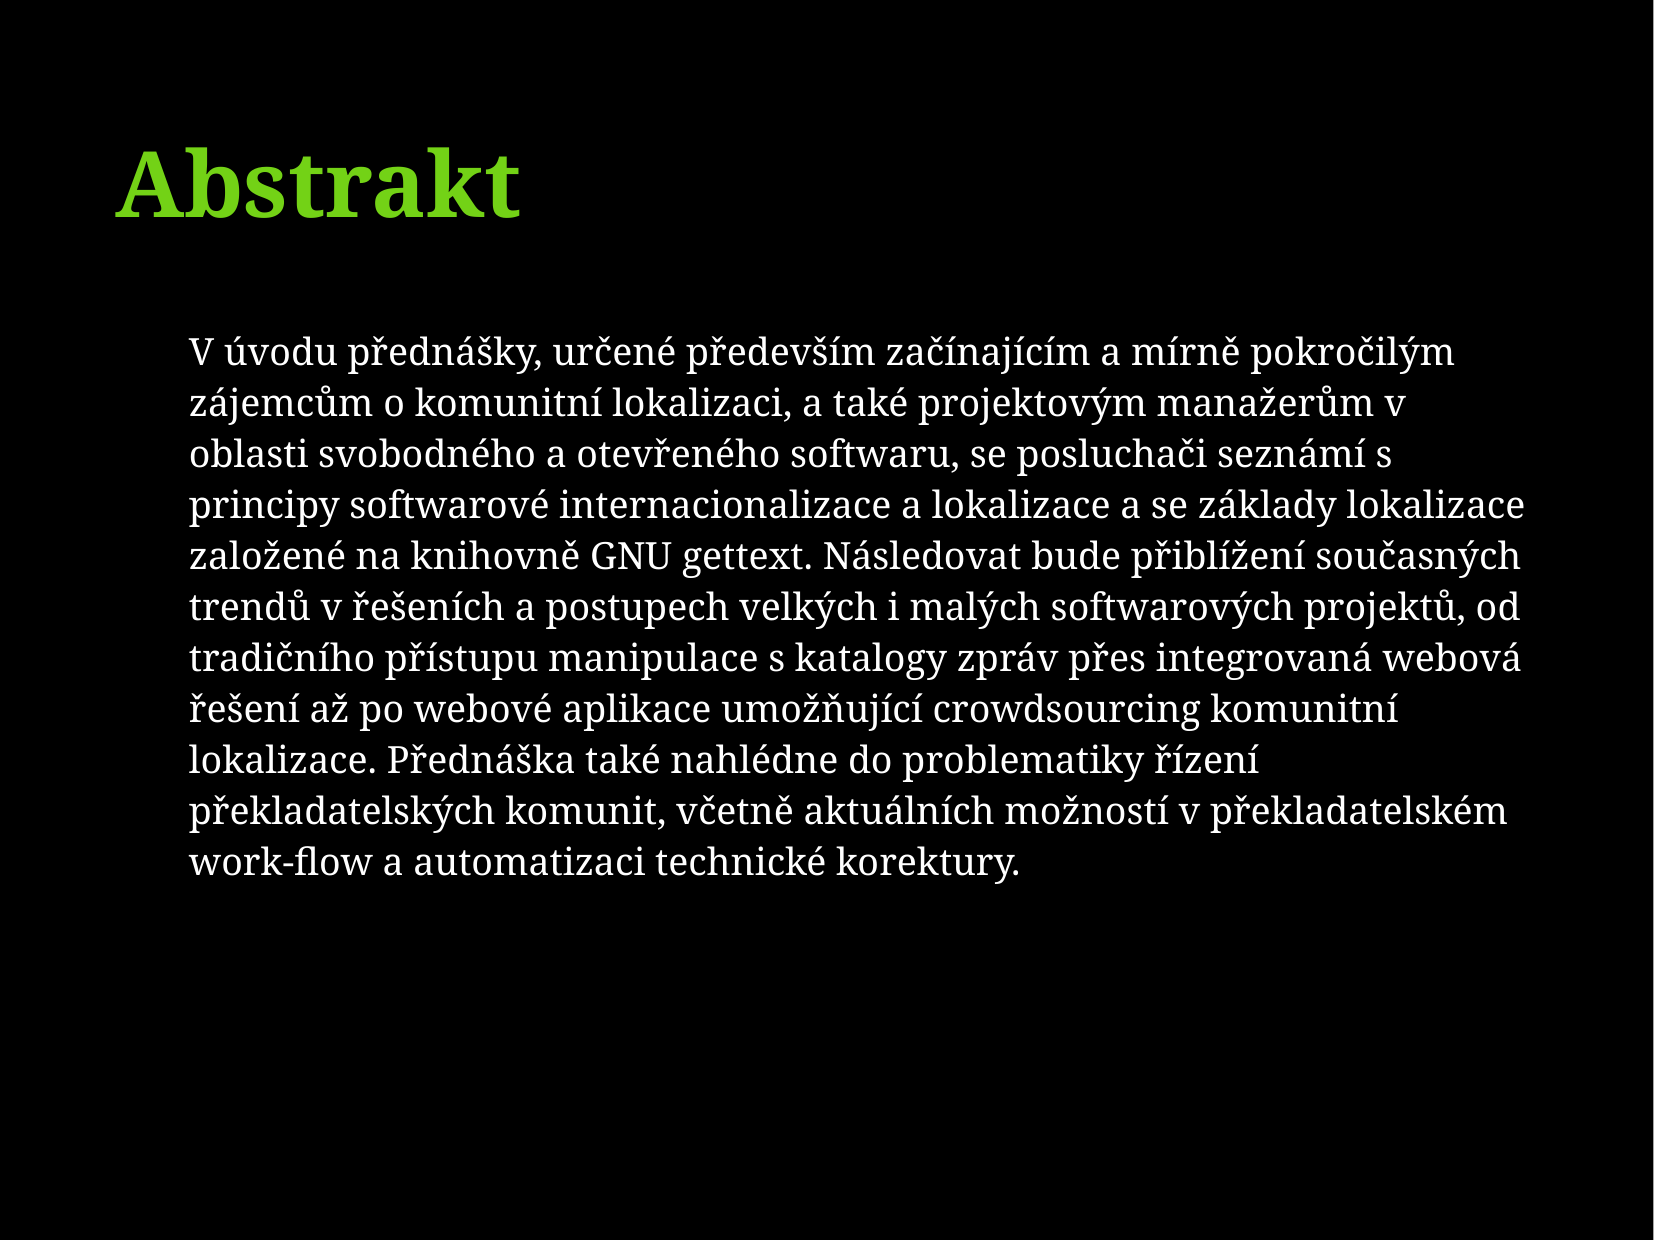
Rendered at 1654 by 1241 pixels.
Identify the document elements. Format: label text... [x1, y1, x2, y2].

list V úvodu přednášky, určené především začínajícím a mírně pokročilým zájemcům o komunitní lokalizaci, a také projektovým manažerům v oblasti svobodného a otevřeného softwaru, se posluchači seznámí s principy softwarové internacionalizace a lokalizace a se základy lokalizace založené na knihovně GNU gettext. Následovat bude přiblížení současných trendů v řešeních a postupech velkých i malých softwarových projektů, od tradičního přístupu manipulace s katalogy zpráv přes integrovaná webová řešení až po webové aplikace umožňující crowdsourcing komunitní lokalizace. Přednáška také nahlédne do problematiky řízení překladatelských komunit, včetně aktuálních možností v překladatelském work-flow a automatizaci technické korektury. [118, 325, 1536, 1145]
title Abstrakt [115, 78, 1539, 287]
